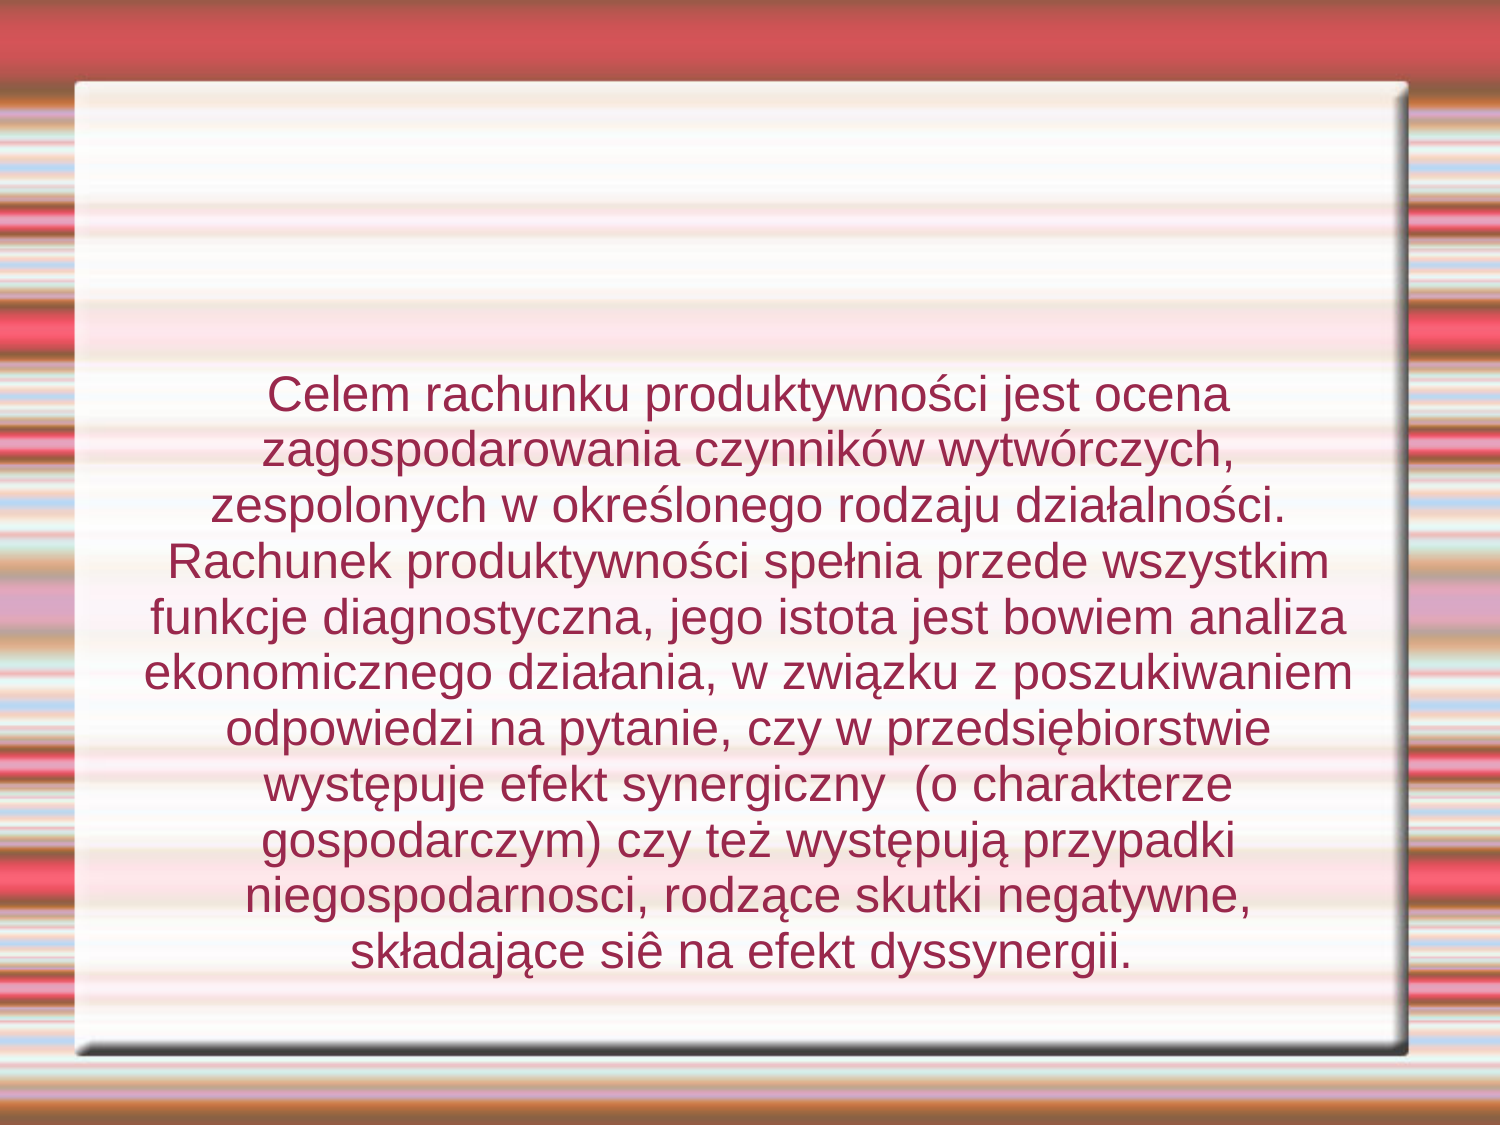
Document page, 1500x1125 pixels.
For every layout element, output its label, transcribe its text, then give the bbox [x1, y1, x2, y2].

subtitle Celem rachunku produktywności jest ocena zagospodarowania czynników wytwórczych, zespolonych w określonego rodzaju działalności. Rachunek produktywności spełnia przede wszystkim funkcje diagnostyczna, jego istota jest bowiem analiza ekonomicznego działania, w związku z poszukiwaniem odpowiedzi na pytanie, czy w przedsiębiorstwie występuje efekt synergiczny (o charakterze gospodarczym) czy też występują przypadki niegospodarnosci, rodzące skutki negatywne, składające siê na efekt dyssynergii. [122, 318, 1376, 1027]
picture [0, 0, 1500, 1125]
